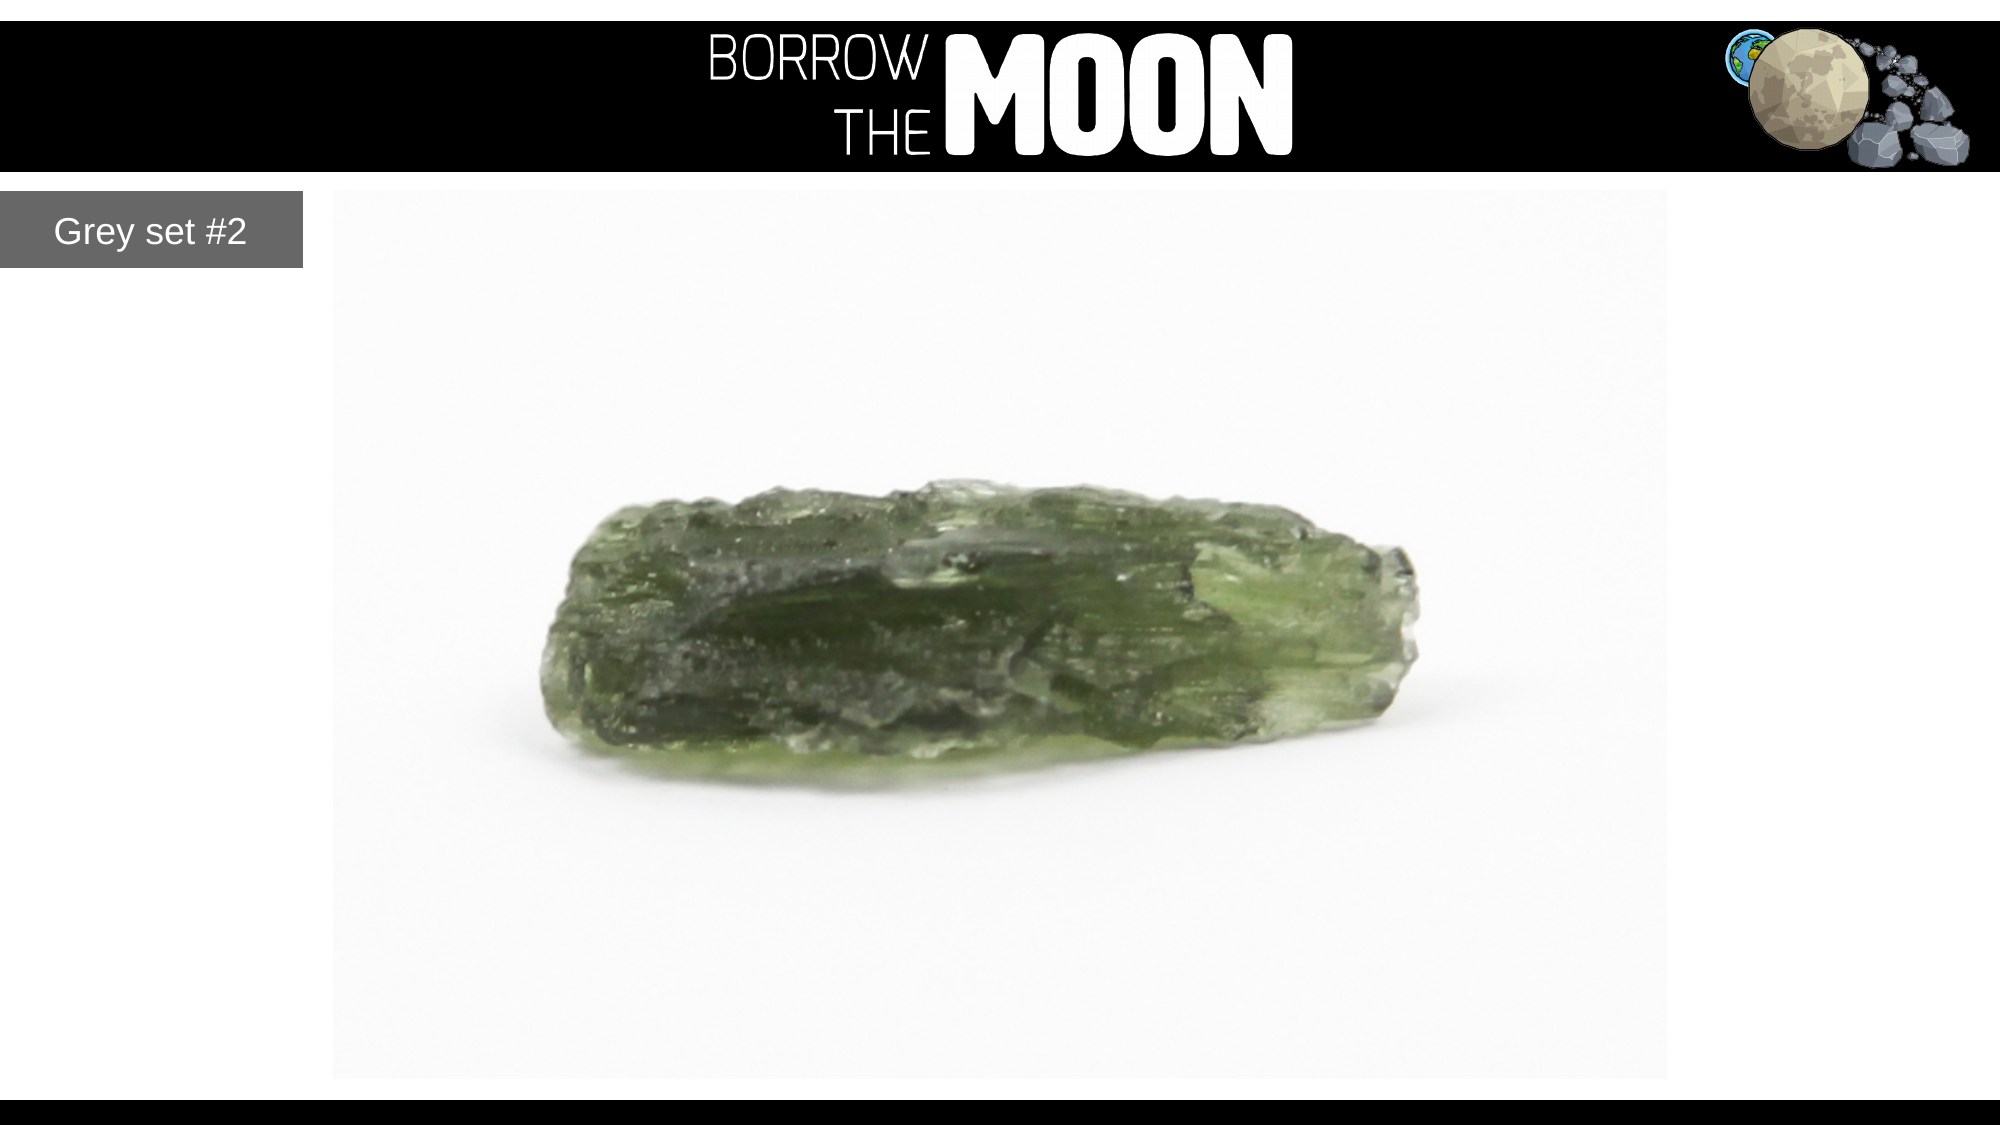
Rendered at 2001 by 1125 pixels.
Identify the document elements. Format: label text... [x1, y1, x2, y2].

picture [333, 190, 1667, 1080]
text_box Grey set #2 [0, 191, 303, 268]
